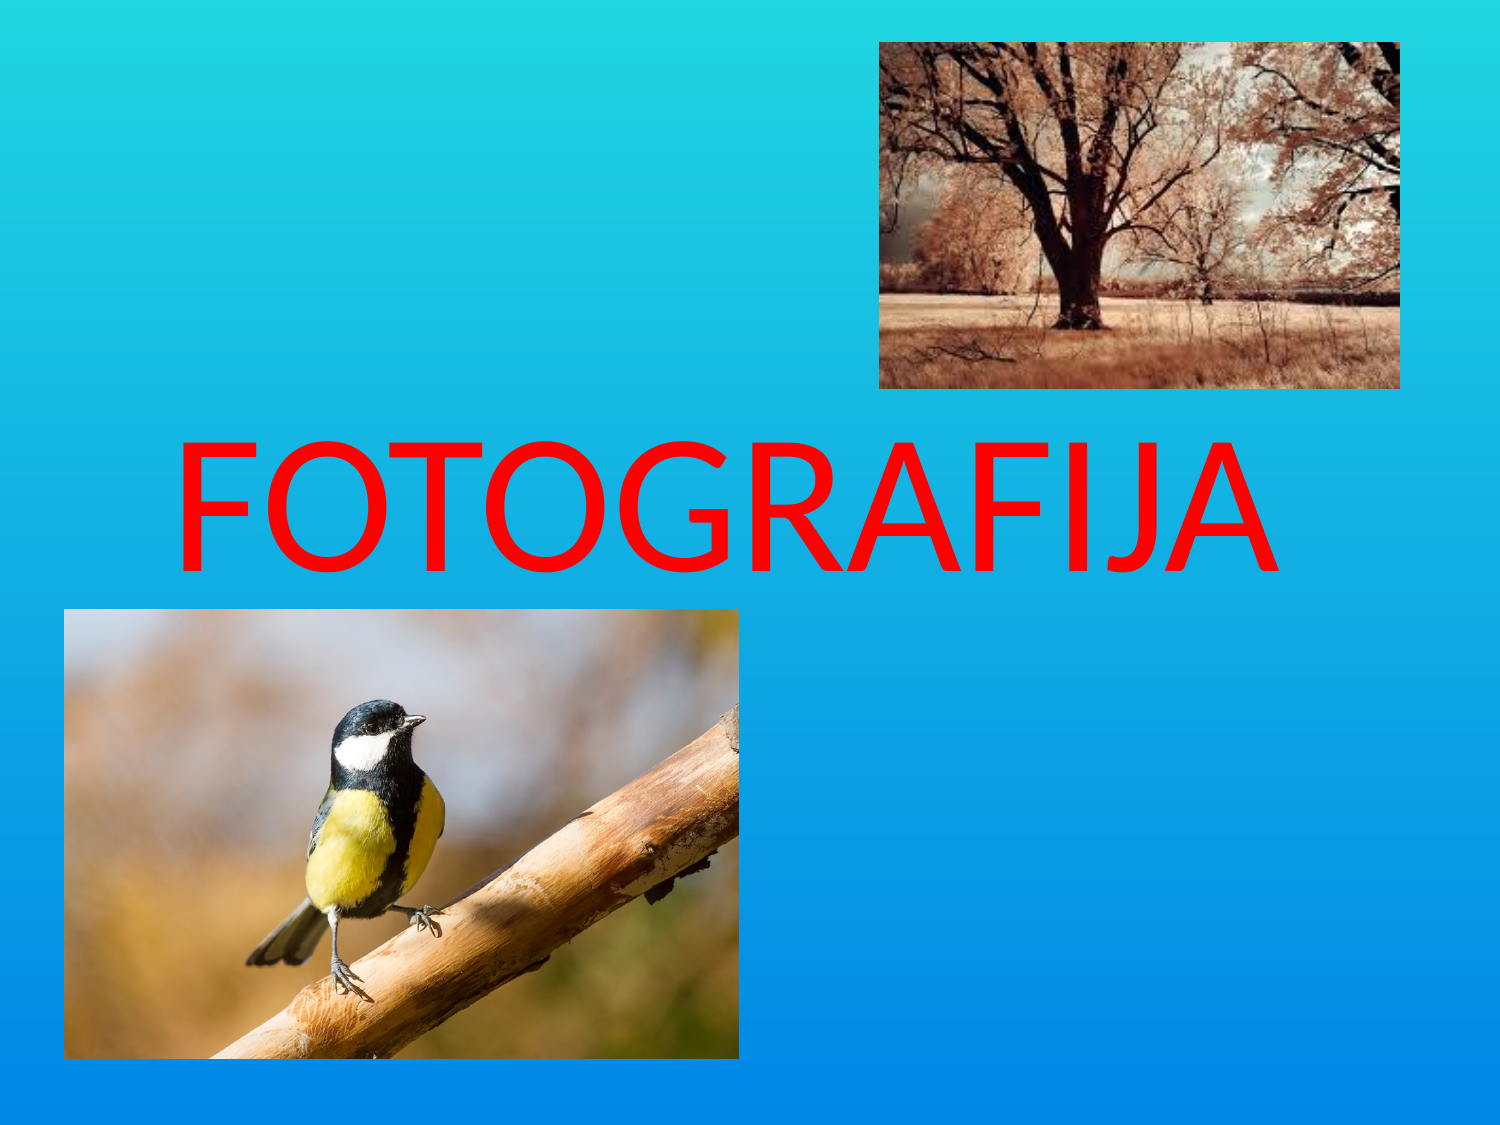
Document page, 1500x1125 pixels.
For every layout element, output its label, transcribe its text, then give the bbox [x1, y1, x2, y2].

picture [879, 42, 1400, 389]
picture [64, 610, 739, 1059]
title FOTOGRAFIJA [88, 290, 1364, 693]
